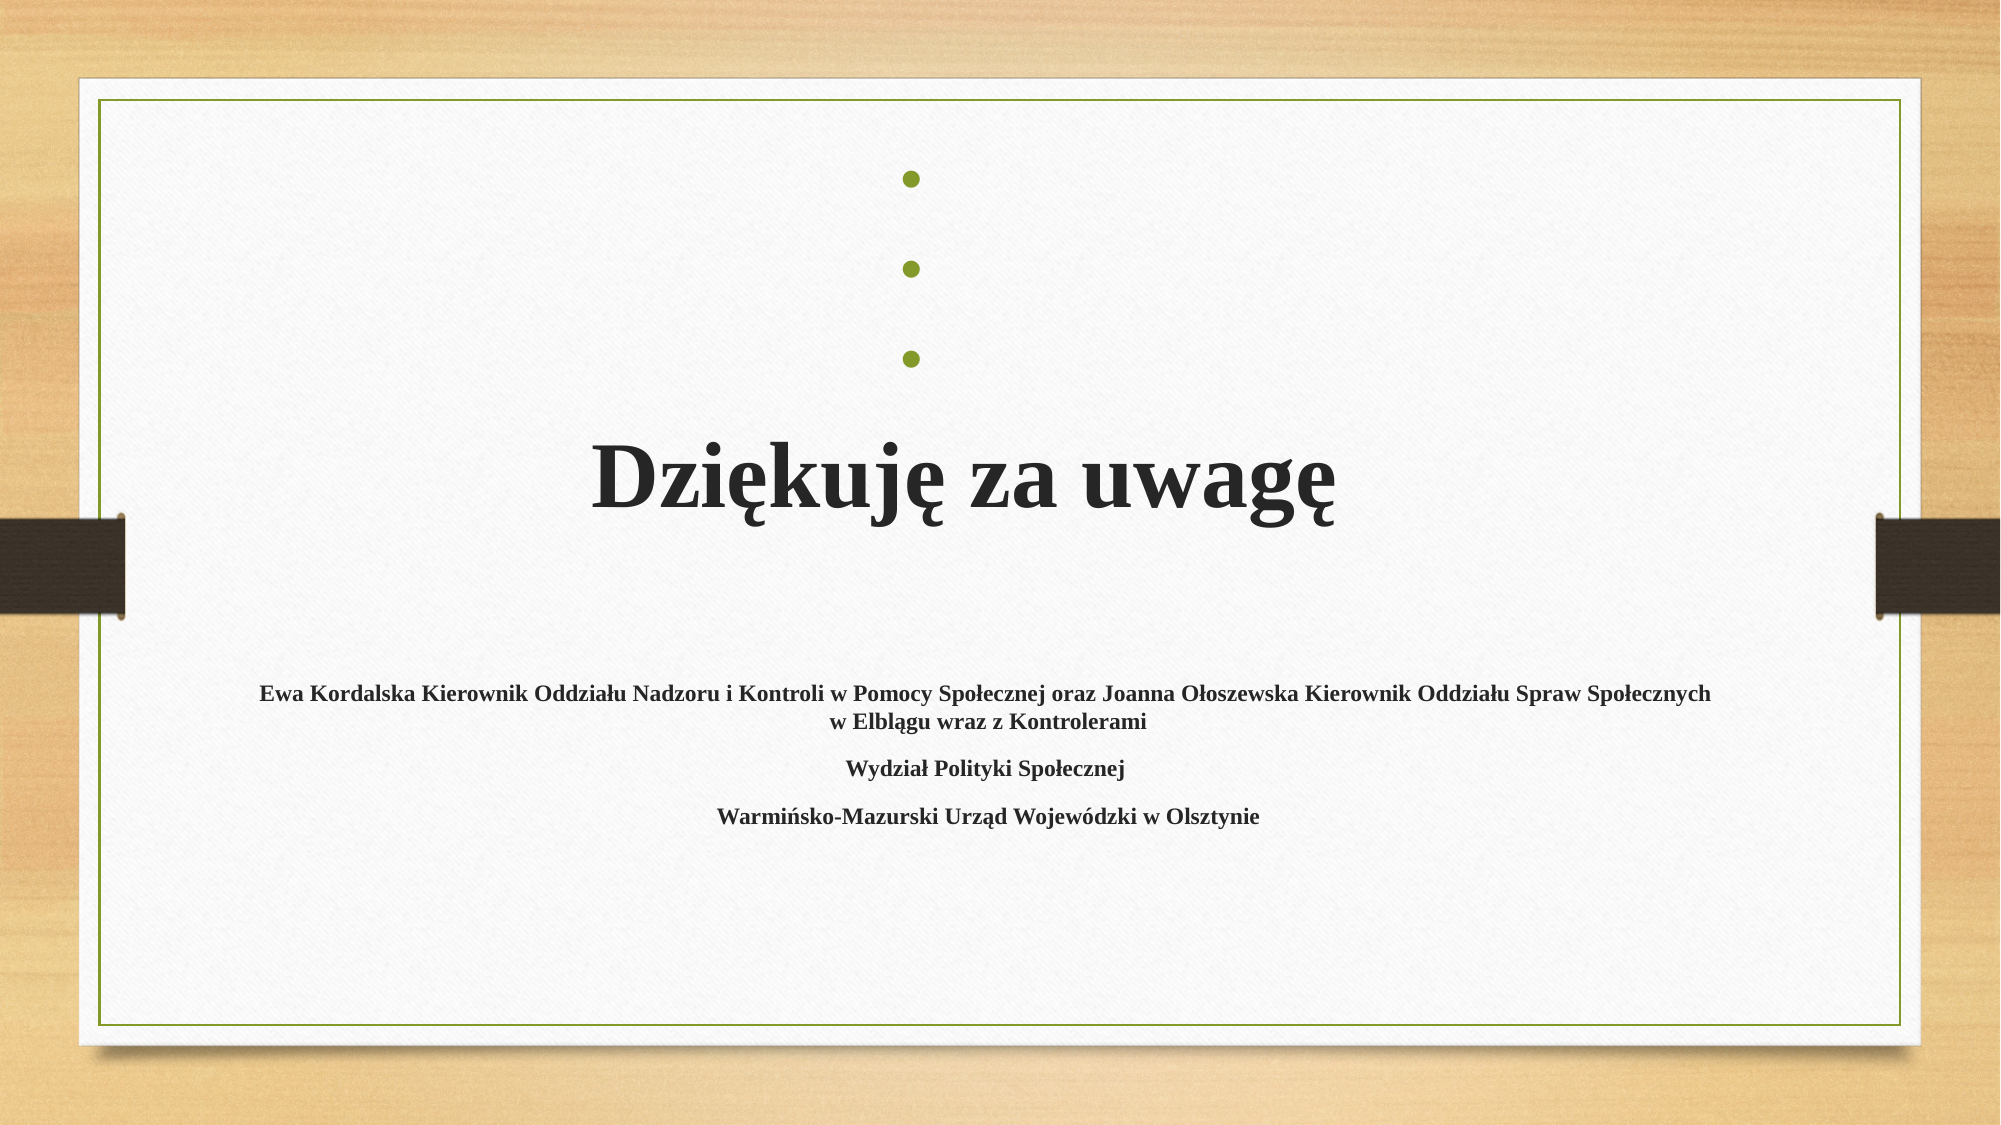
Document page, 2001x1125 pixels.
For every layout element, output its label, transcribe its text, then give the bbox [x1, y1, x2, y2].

list Dziękuję za uwagę Ewa Kordalska Kierownik Oddziału Nadzoru i Kontroli w Pomocy Społecznej oraz Joanna Ołoszewska Kierownik Oddziału Spraw Społecznych w Elblągu wraz z Kontrolerami Wydział Polityki Społecznej Warmińsko-Mazurski Urząd Wojewódzki w Olsztynie [161, 136, 1816, 970]
